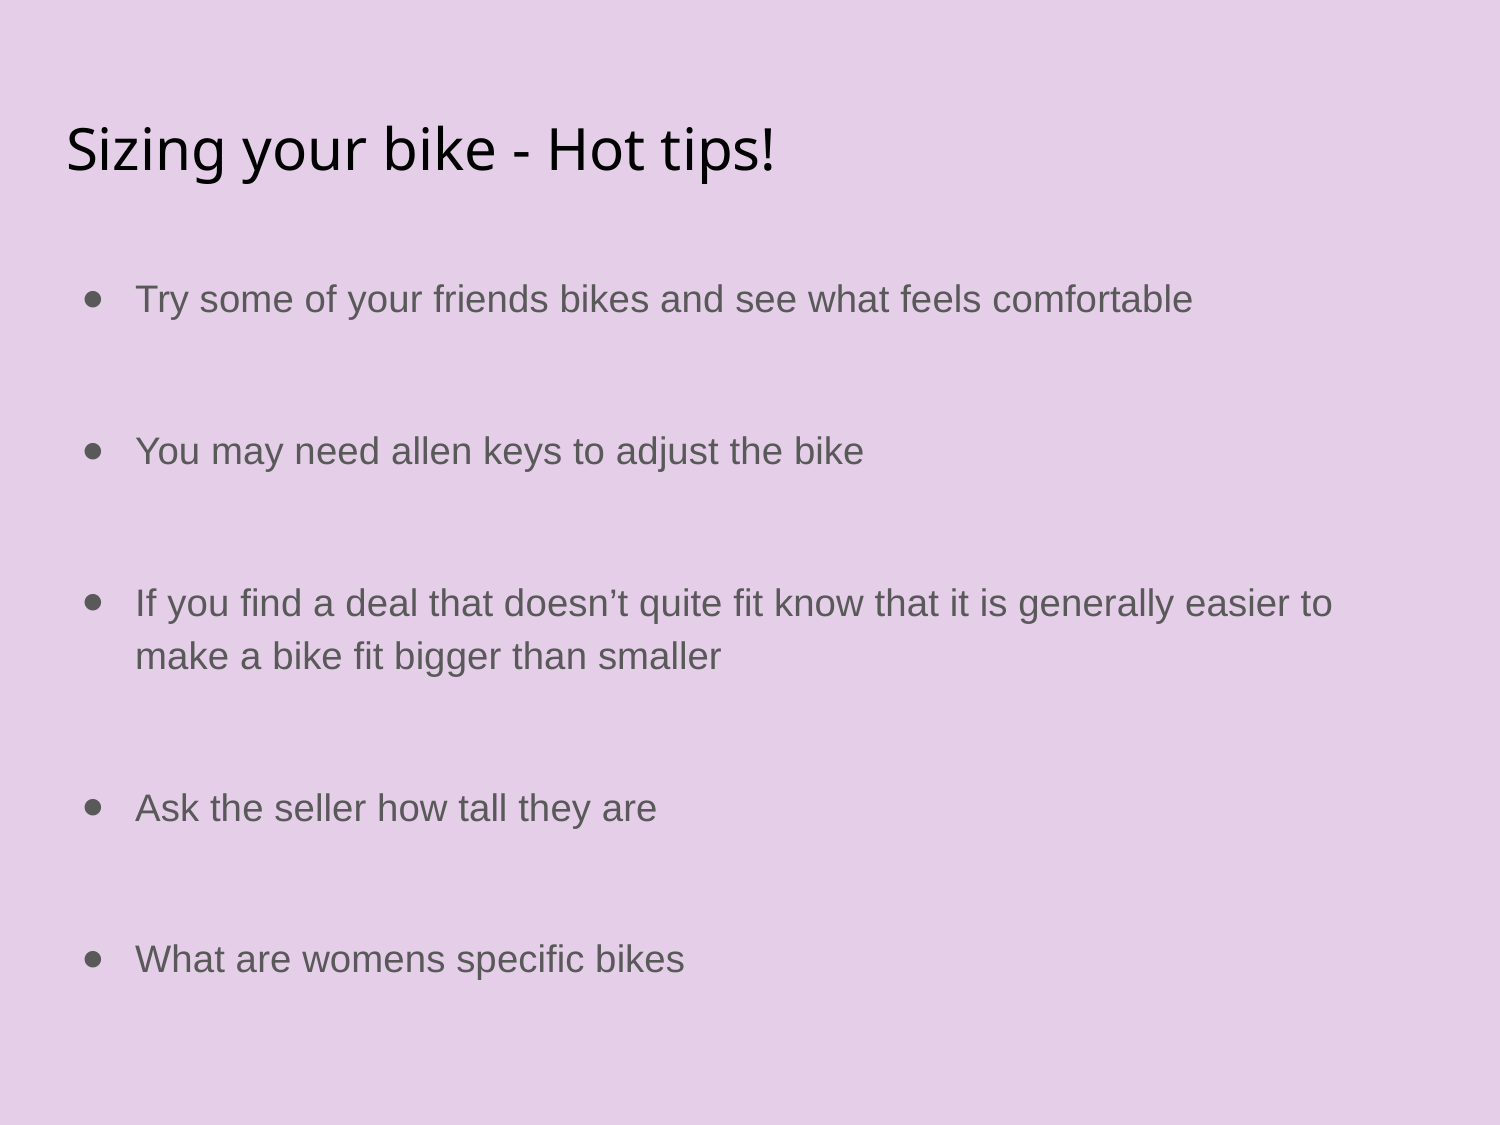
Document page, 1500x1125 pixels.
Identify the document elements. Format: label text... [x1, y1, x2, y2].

title Sizing your bike - Hot tips! [51, 97, 1449, 223]
list Try some of your friends bikes and see what feels comfortable You may need allen keys to adjust the bike If you find a deal that doesn’t quite fit know that it is generally easier to make a bike fit bigger than smaller Ask the seller how tall they are What are womens specific bikes [51, 252, 1449, 1000]
